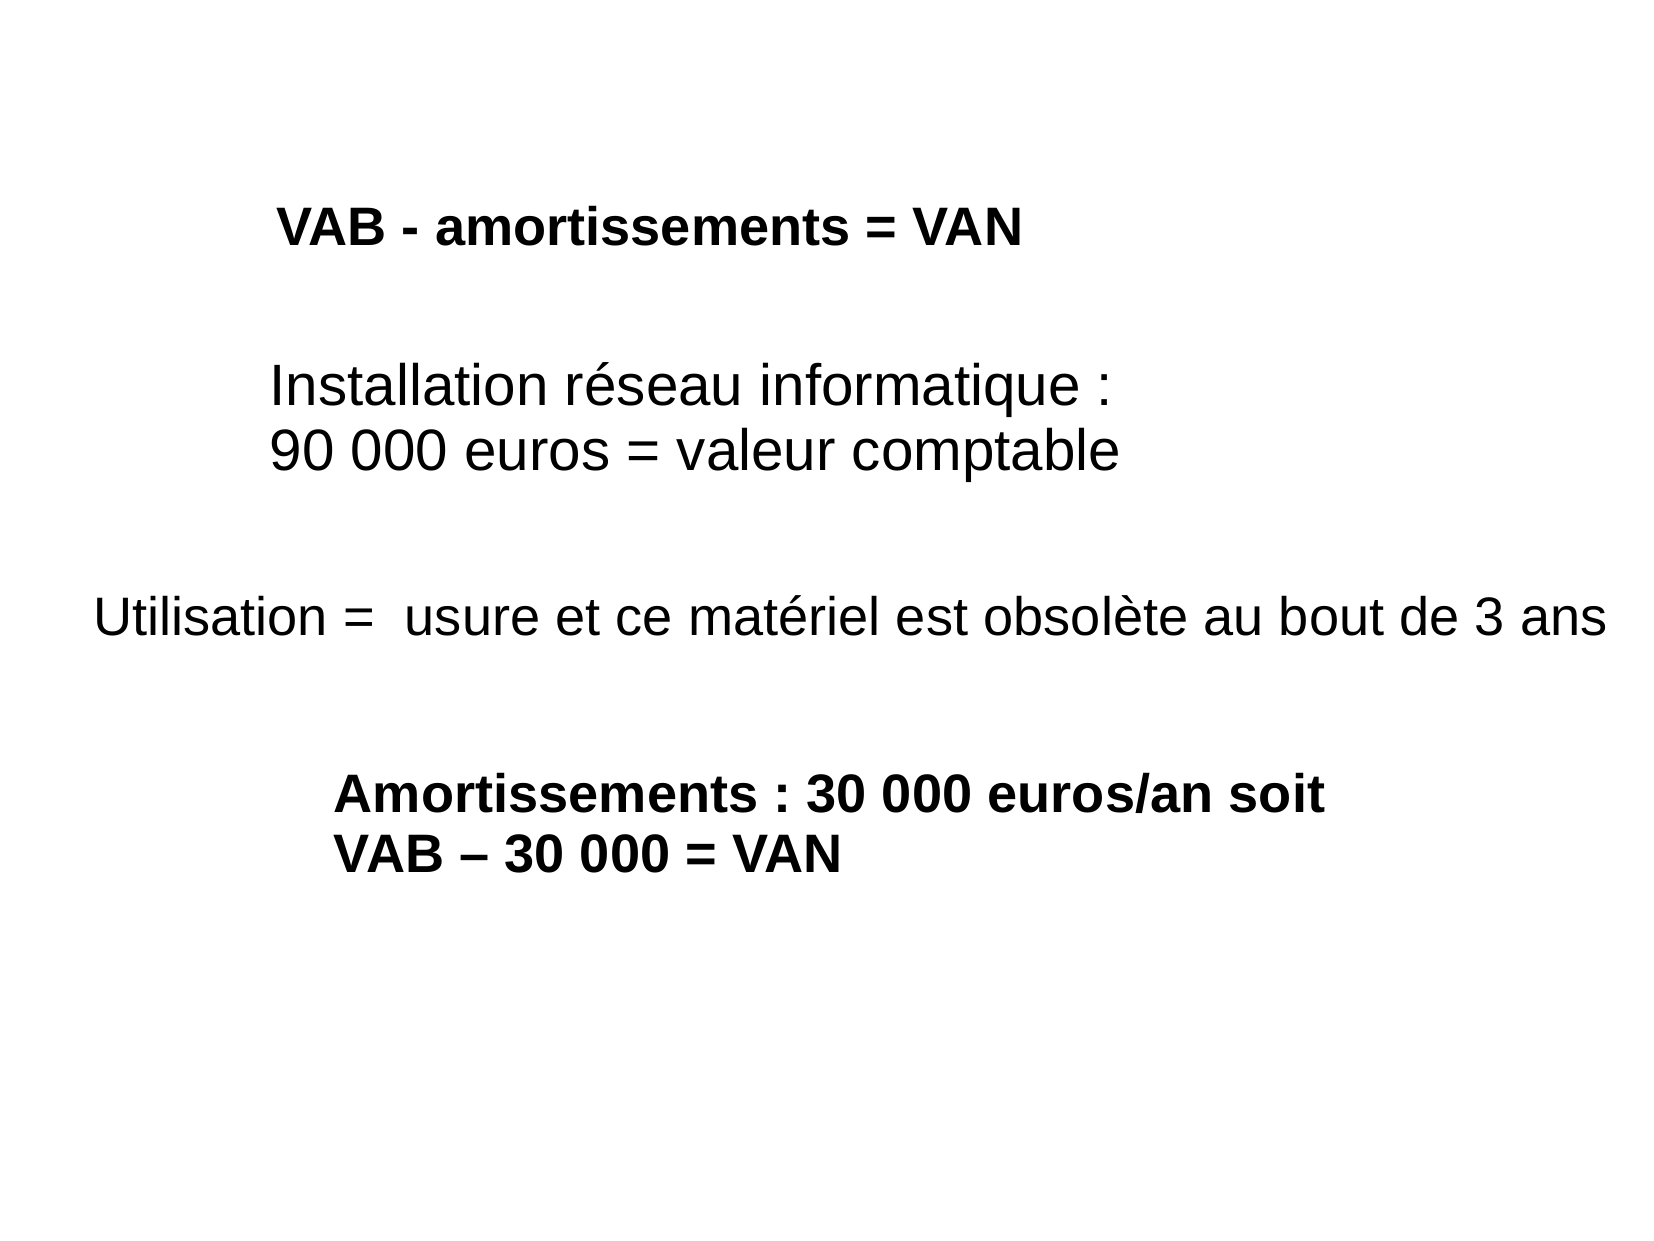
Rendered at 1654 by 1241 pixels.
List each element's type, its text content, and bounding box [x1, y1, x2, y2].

text_box VAB - amortissements = VAN [236, 188, 1097, 267]
text_box Utilisation = usure et ce matériel est obsolète au bout de 3 ans [78, 578, 1625, 655]
text_box Installation réseau informatique : 90 000 euros = valeur comptable [255, 345, 1146, 490]
text_box Amortissements : 30 000 euros/an soit VAB – 30 000 = VAN [318, 755, 1357, 895]
